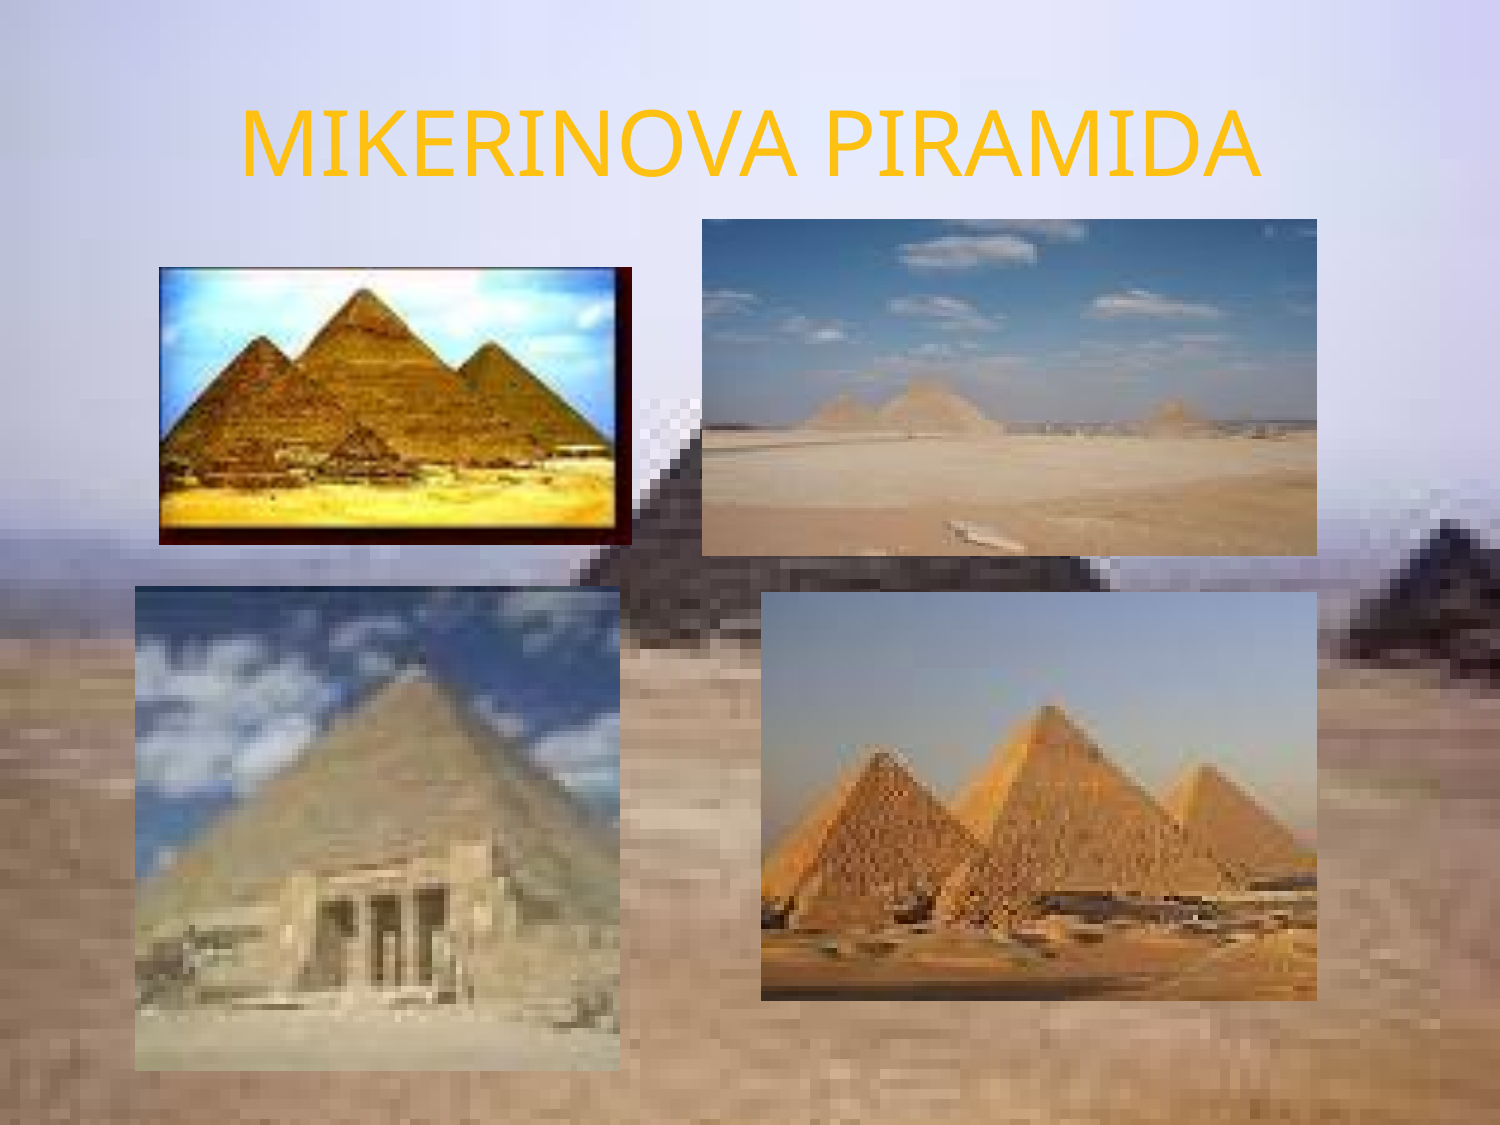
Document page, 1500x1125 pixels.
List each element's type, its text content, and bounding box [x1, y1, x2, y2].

title MIKERINOVA PIRAMIDA [75, 45, 1425, 234]
list [76, 267, 1427, 1011]
picture [0, 0, 1500, 1125]
